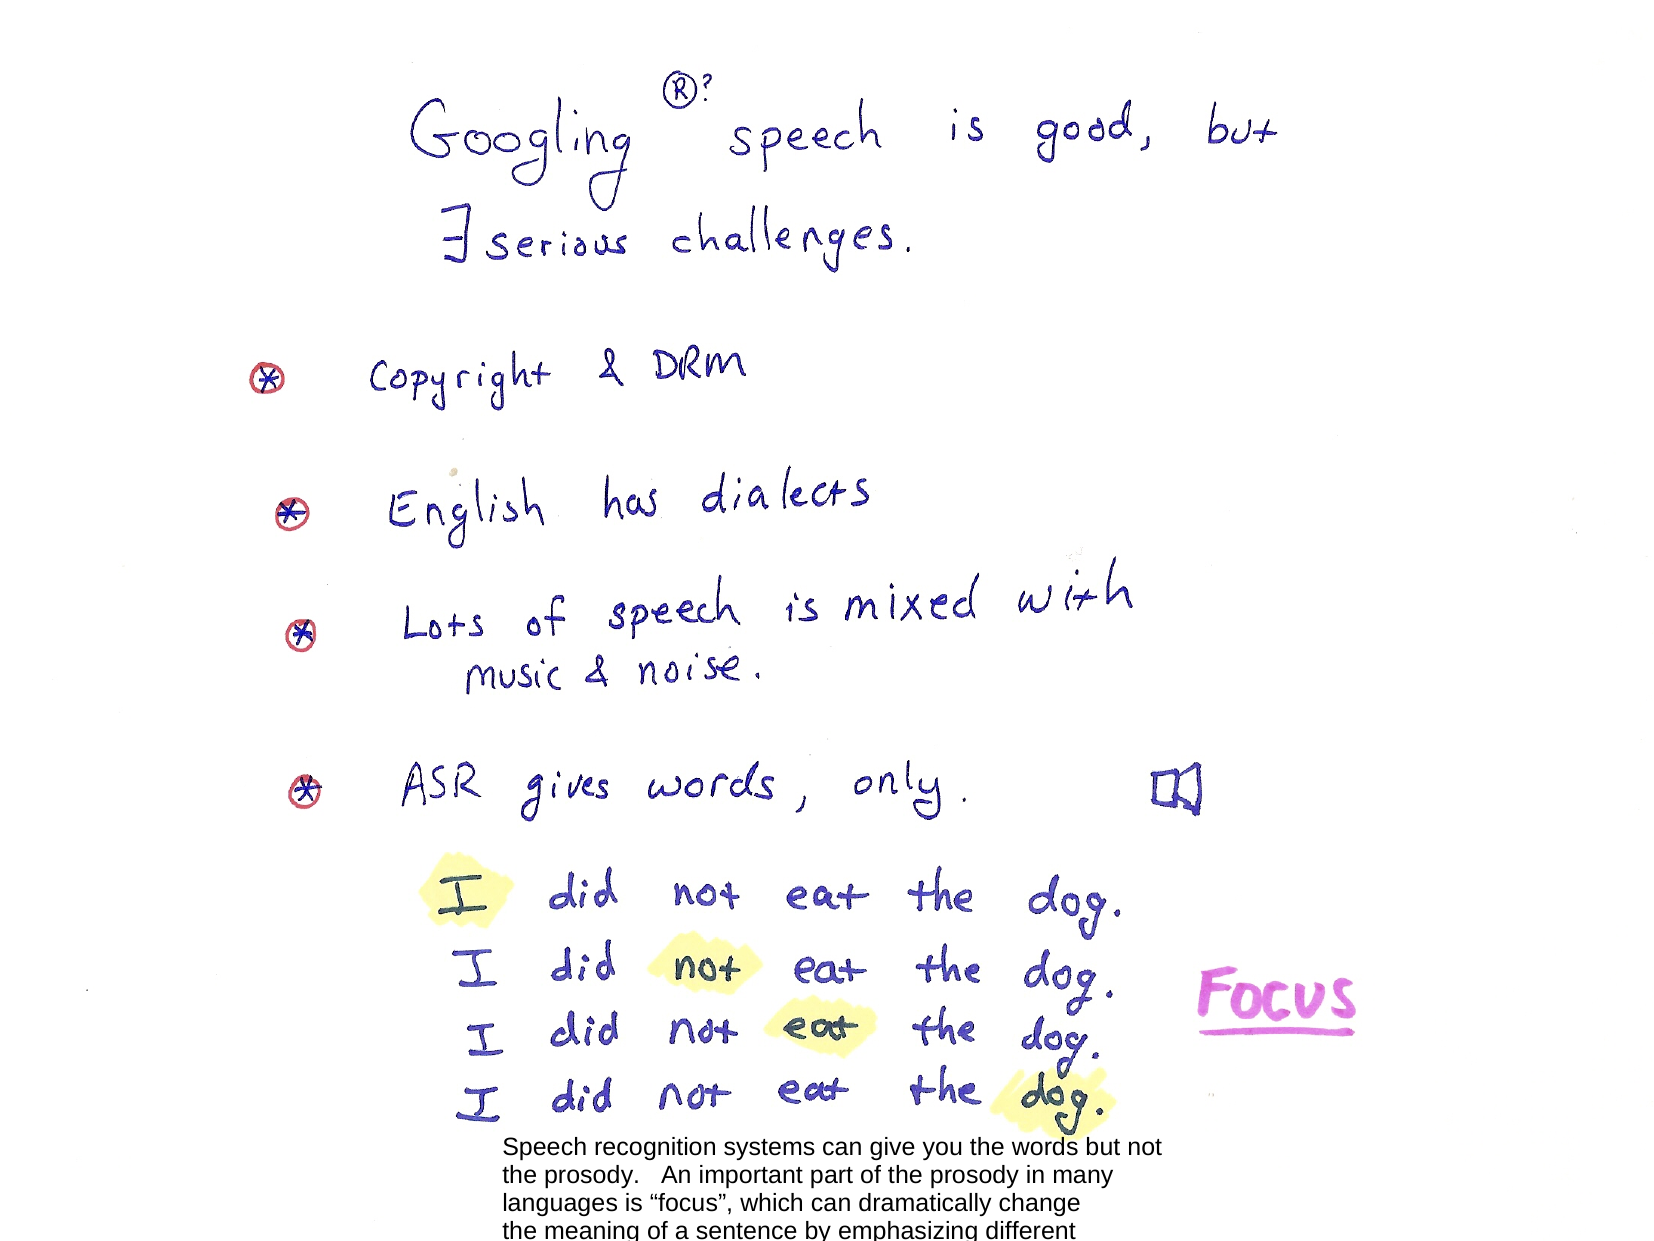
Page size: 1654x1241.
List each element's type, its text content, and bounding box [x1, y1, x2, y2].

text_box Speech recognition systems can give you the words but not the prosody. An important part of the prosody in many languages is “focus”, which can dramatically change the meaning of a sentence by emphasizing different words. [487, 1125, 1166, 1241]
picture [0, 27, 1654, 1241]
